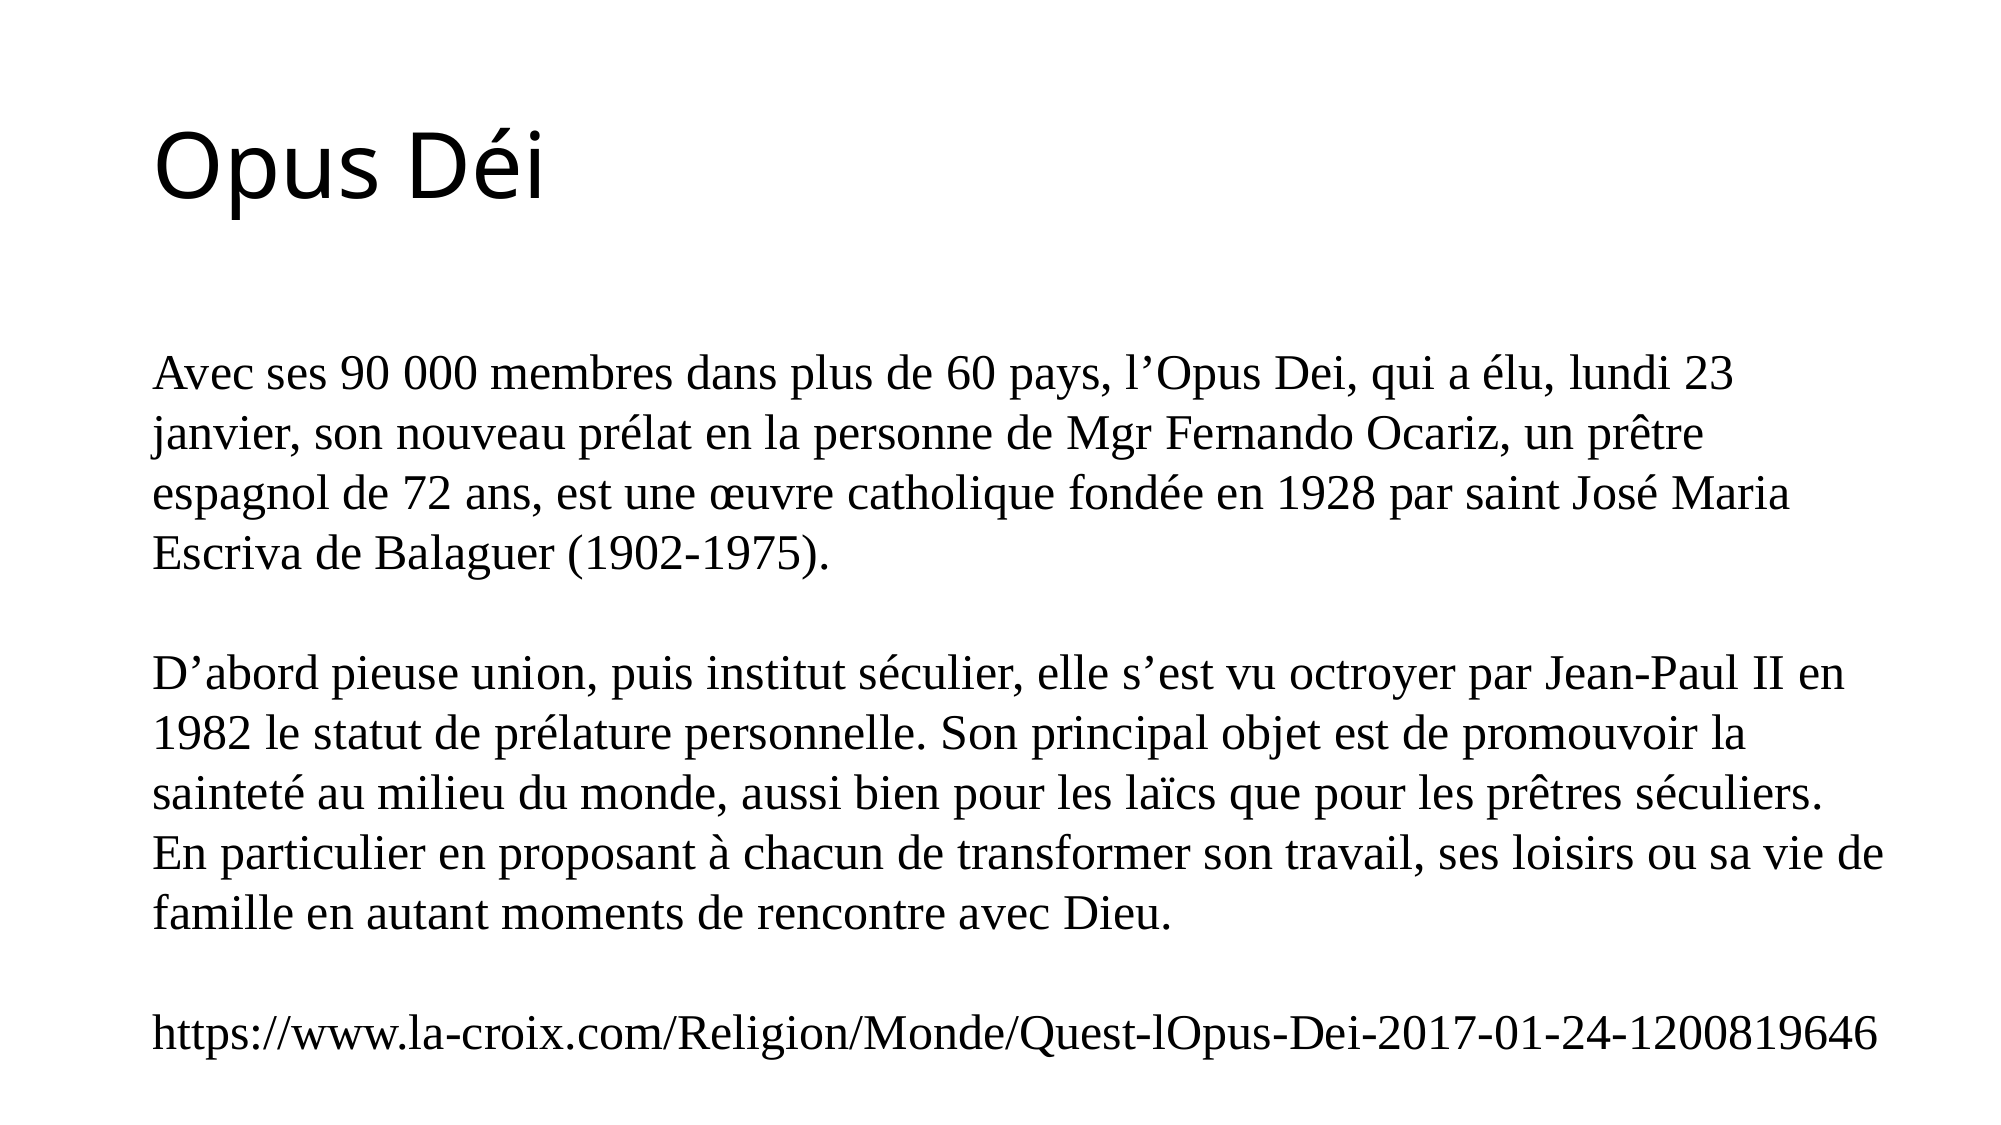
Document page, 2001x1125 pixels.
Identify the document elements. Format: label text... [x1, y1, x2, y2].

text_box Avec ses 90 000 membres dans plus de 60 pays, l’Opus Dei, qui a élu, lundi 23 janvier, son nouveau prélat en la personne de Mgr Fernando Ocariz, un prêtre espagnol de 72 ans, est une œuvre catholique fondée en 1928 par saint José Maria Escriva de Balaguer (1902-1975). D’abord pieuse union, puis institut séculier, elle s’est vu octroyer par Jean-Paul II en 1982 le statut de prélature personnelle. Son principal objet est de promouvoir la sainteté au milieu du monde, aussi bien pour les laïcs que pour les prêtres séculiers. En particulier en proposant à chacun de transformer son travail, ses loisirs ou sa vie de famille en autant moments de rencontre avec Dieu. https://www.la-croix.com/Religion/Monde/Quest-lOpus-Dei-2017-01-24-1200819646 [137, 332, 1908, 1075]
title Opus Déi [137, 59, 1863, 278]
